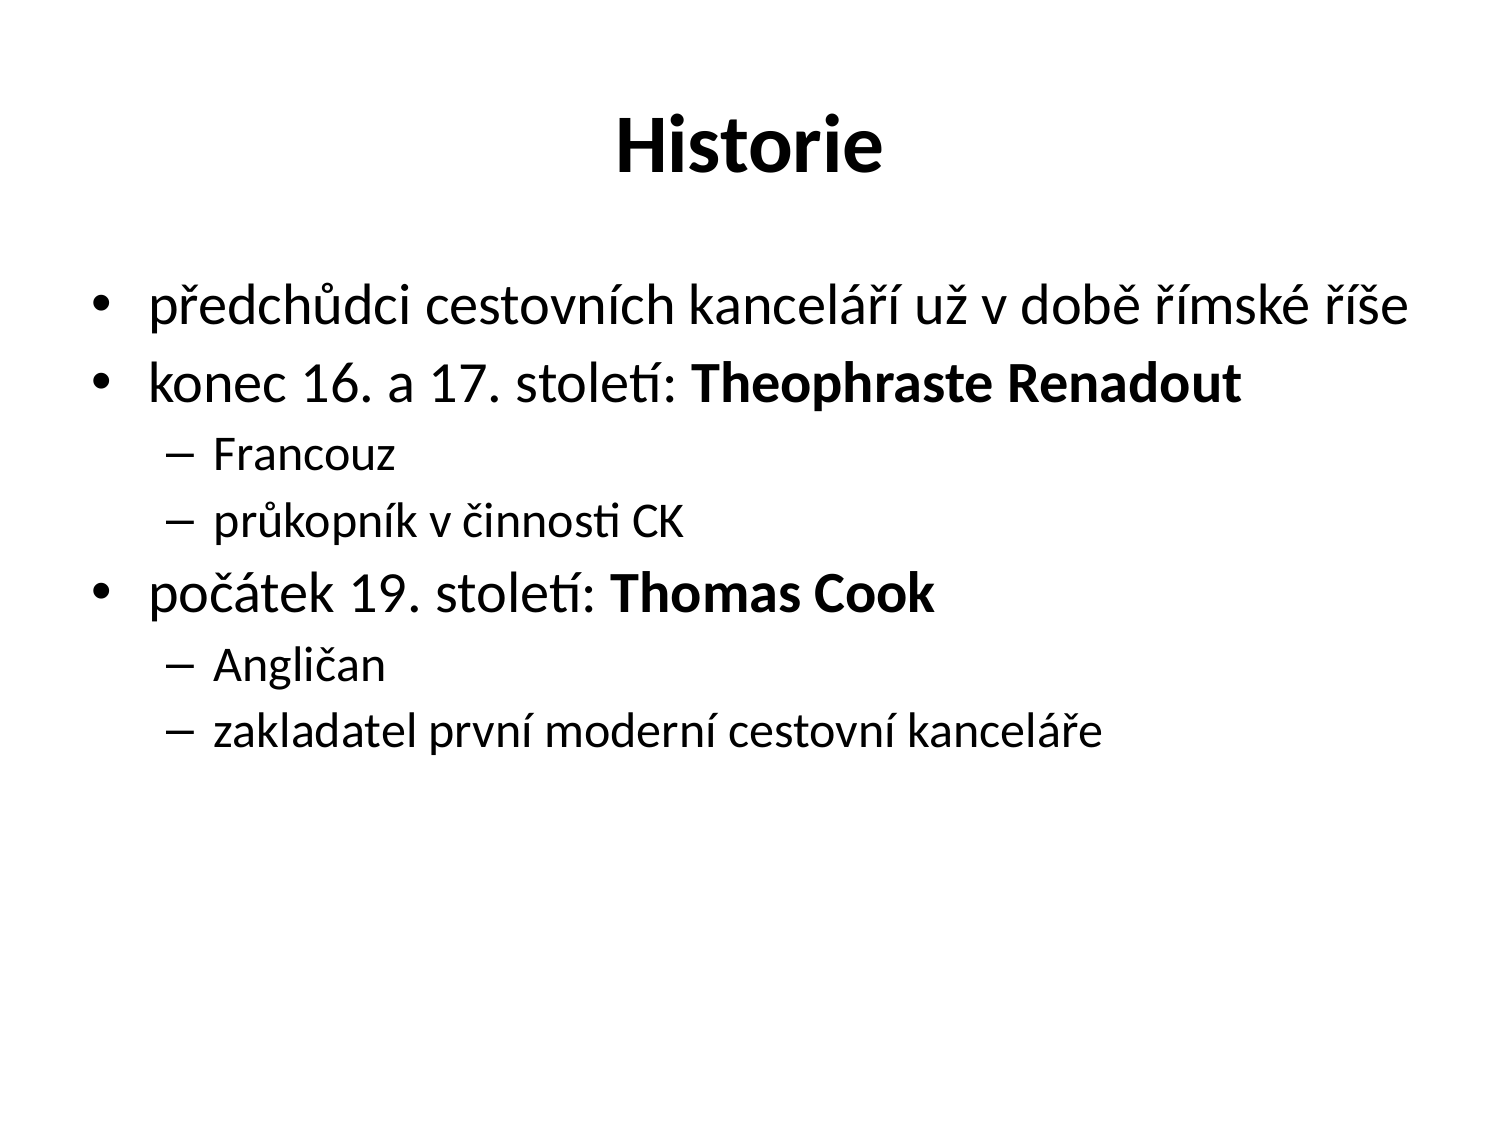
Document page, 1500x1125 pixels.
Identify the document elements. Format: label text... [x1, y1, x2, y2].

list předchůdci cestovních kanceláří už v době římské říše konec 16. a 17. století: Theophraste Renadout Francouz průkopník v činnosti CK počátek 19. století: Thomas Cook Angličan zakladatel první moderní cestovní kanceláře [76, 267, 1427, 1010]
title Historie [75, 45, 1426, 233]
